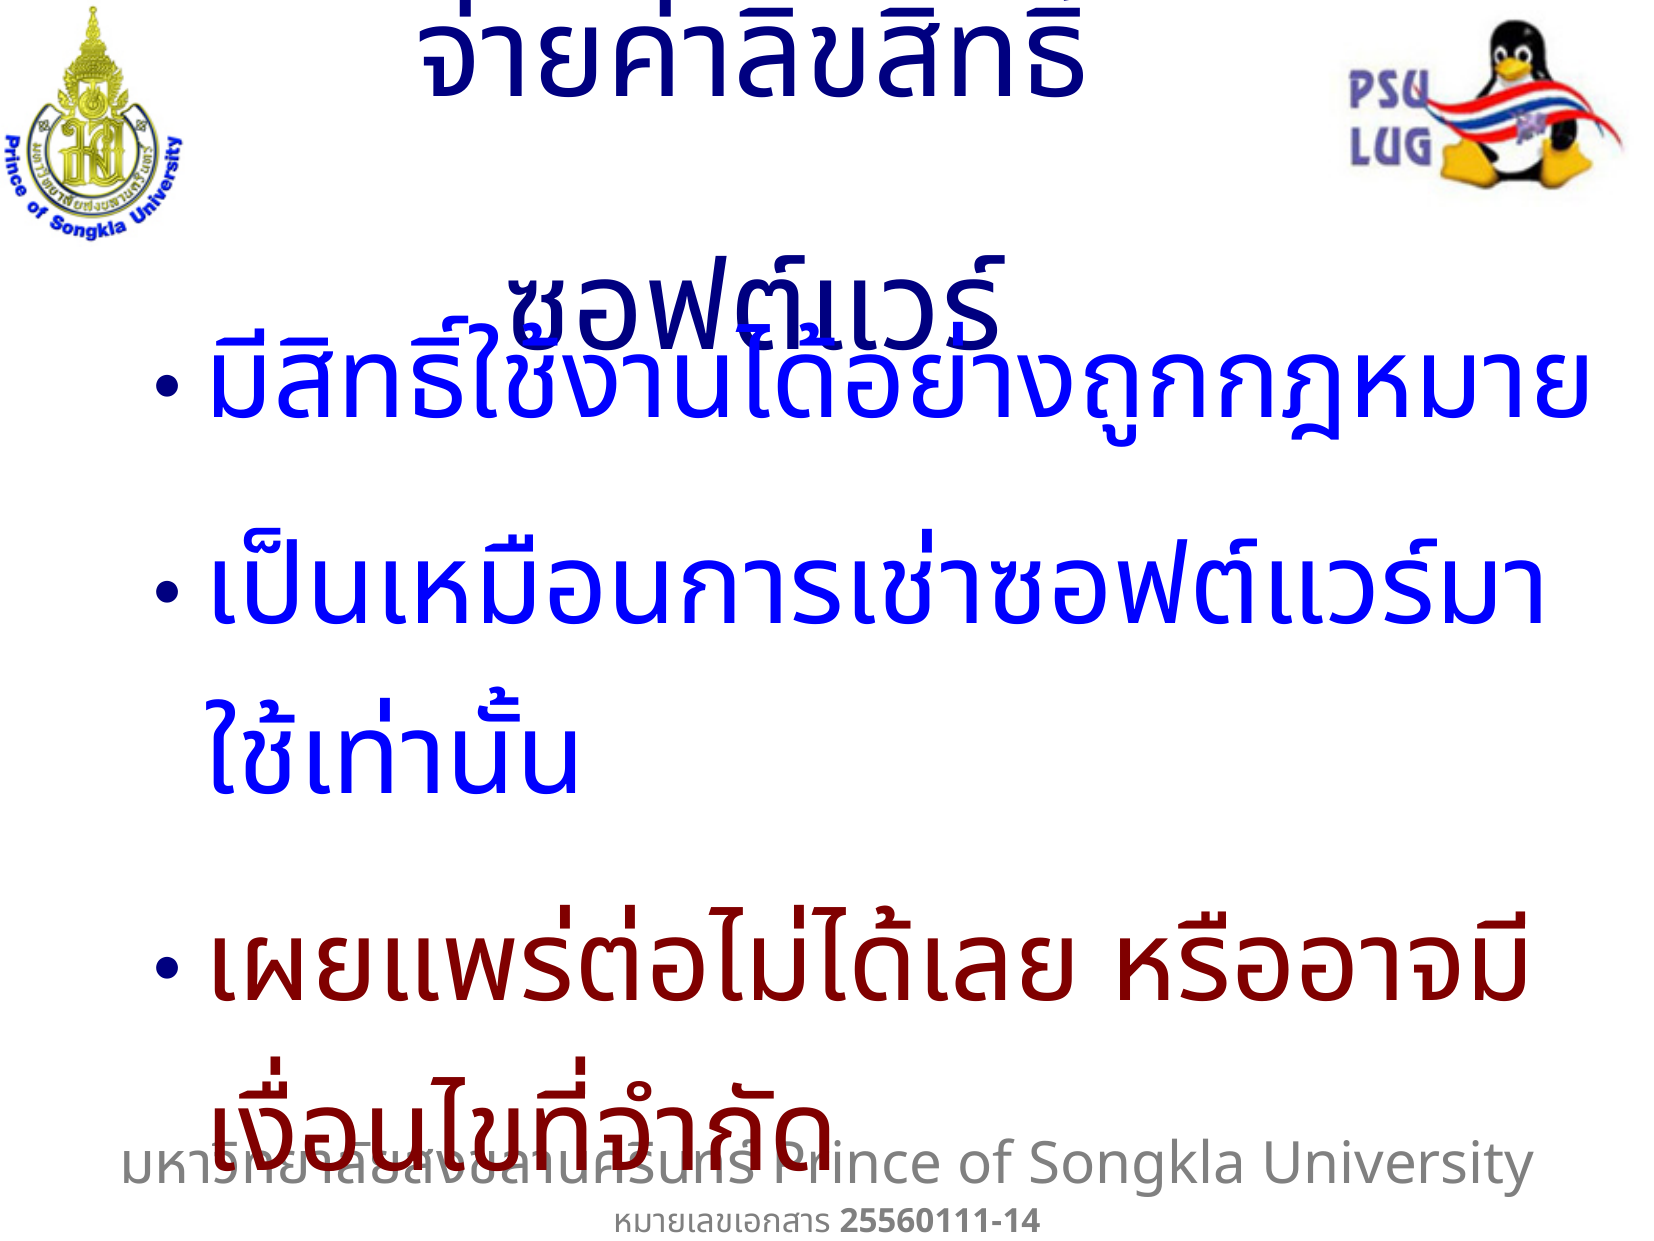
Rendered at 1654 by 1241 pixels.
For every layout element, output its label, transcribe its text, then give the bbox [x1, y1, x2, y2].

list มีสิทธิ์ใช้งานได้อย่างถูกกฎหมาย เป็นเหมือนการเช่าซอฟต์แวร์มาใช้เท่านั้น เผยแพร่ต่อไม่ได้เลย หรืออาจมีเงื่อนไขที่จำกัด ไม่ได้เกี่ยวข้องกับการให้บริการในการใช้งาน คุ้มค่า และแก้ปัญหาถูกจุดหรือไม่ ? [134, 298, 1623, 1103]
picture [1328, 10, 1642, 207]
title จ่ายค่าลิขสิทธิ์ซอฟต์แวร์ [206, 0, 1299, 298]
picture [0, 0, 185, 247]
